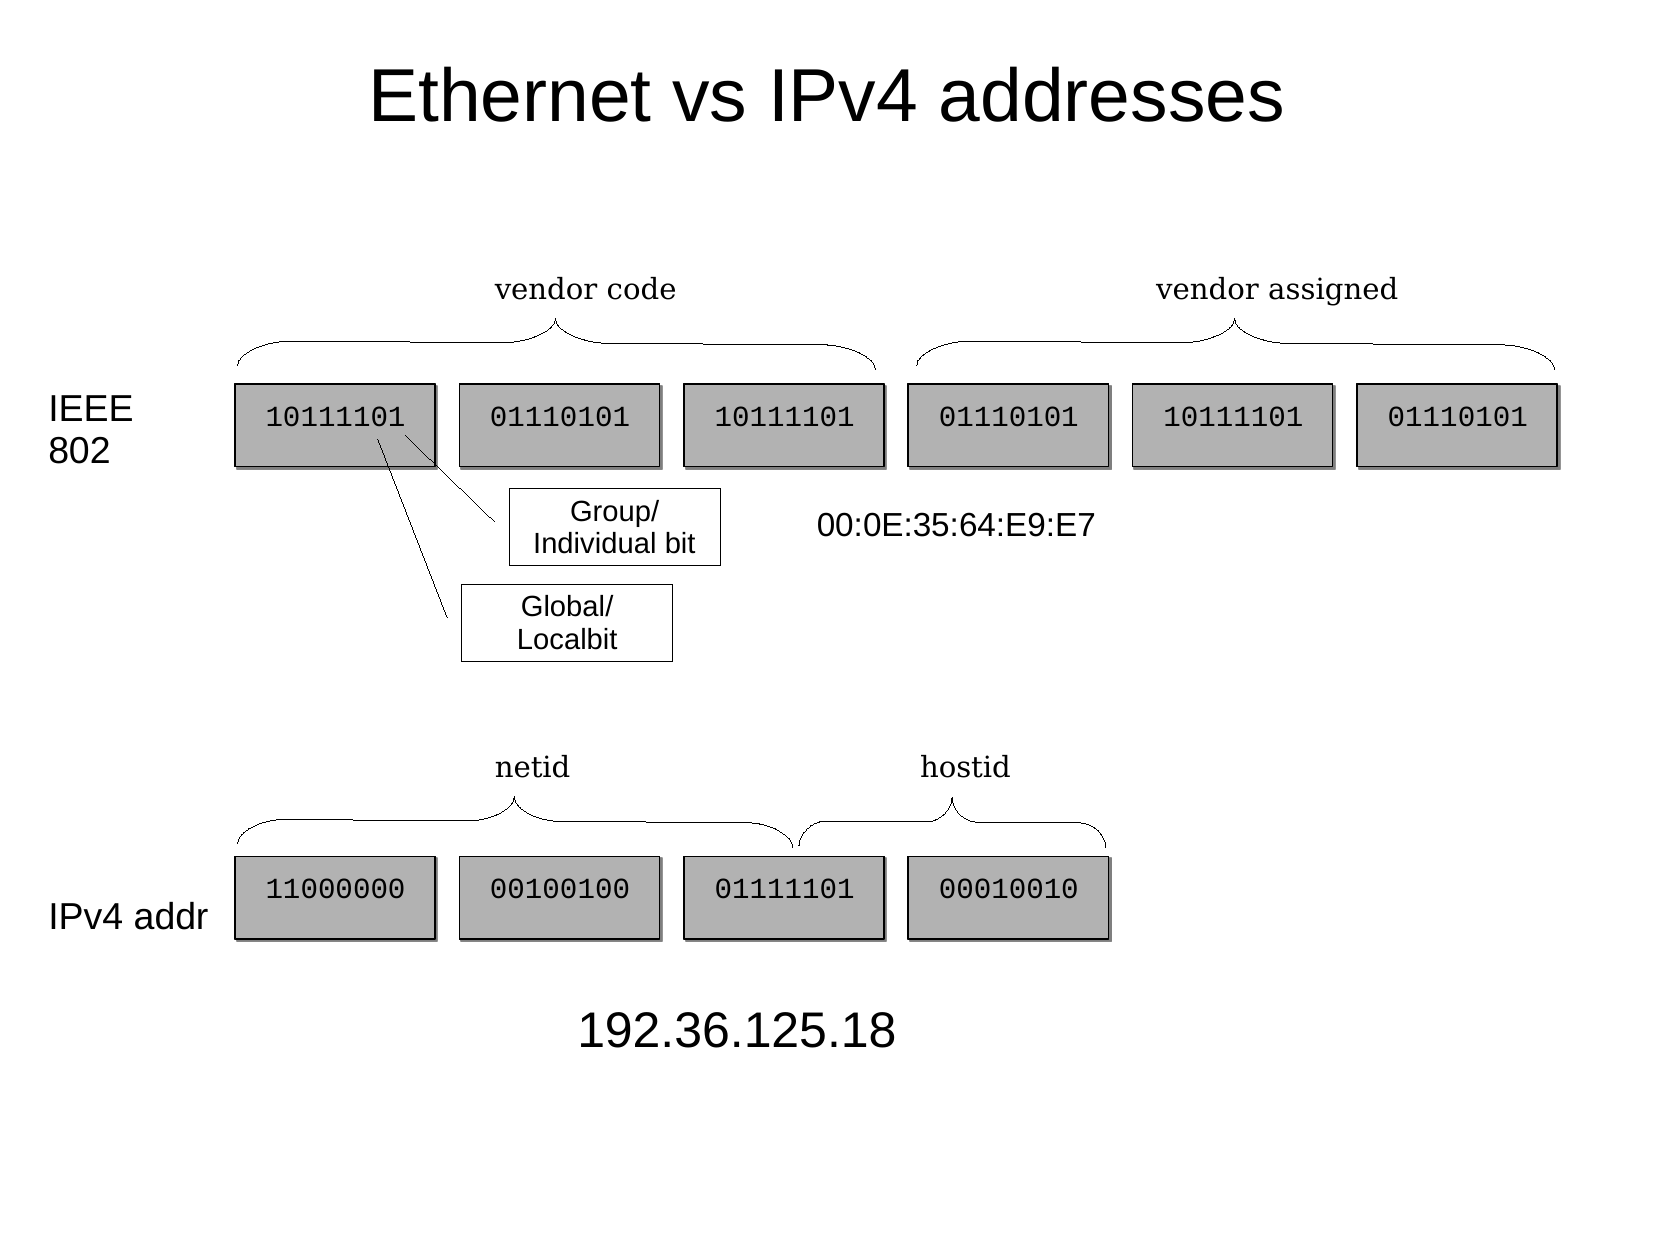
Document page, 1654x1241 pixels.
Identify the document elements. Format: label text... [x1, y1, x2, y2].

text_box [908, 856, 1109, 940]
text_box [262, 383, 436, 463]
text_box 10111101 [702, 403, 867, 459]
text_box [386, 449, 436, 467]
text_box Global/ Localbit [462, 585, 673, 662]
text_box 10111101 [262, 403, 418, 459]
text_box 00100100 [478, 875, 642, 931]
text_box 192.36.125.18 [562, 994, 976, 1072]
text_box 01110101 [478, 403, 642, 459]
text_box hostid [905, 743, 1055, 793]
text_box IPv4 addr [33, 887, 262, 950]
text_box [262, 459, 388, 467]
text_box [683, 856, 884, 940]
text_box [908, 383, 1109, 467]
text_box [459, 856, 660, 940]
text_box 11000000 [253, 875, 418, 931]
text_box 01110101 [1375, 403, 1540, 459]
text_box 00010010 [927, 875, 1091, 931]
text_box Group/ Individual bit [509, 489, 720, 566]
text_box [683, 383, 884, 467]
text_box [1357, 383, 1558, 467]
text_box vendor code [480, 264, 884, 314]
text_box [1132, 383, 1333, 467]
text_box 10111101 [1151, 403, 1316, 459]
text_box 00:0E:35:64:E9:E7 [802, 499, 1112, 556]
text_box vendor assigned [1141, 264, 1546, 314]
text_box 01110101 [927, 403, 1091, 459]
text_box netid [480, 743, 629, 793]
text_box [459, 383, 660, 467]
title Ethernet vs IPv4 addresses [82, 49, 1571, 143]
text_box 01111101 [702, 875, 867, 931]
text_box [234, 856, 436, 940]
text_box IEEE 802 [33, 379, 262, 488]
